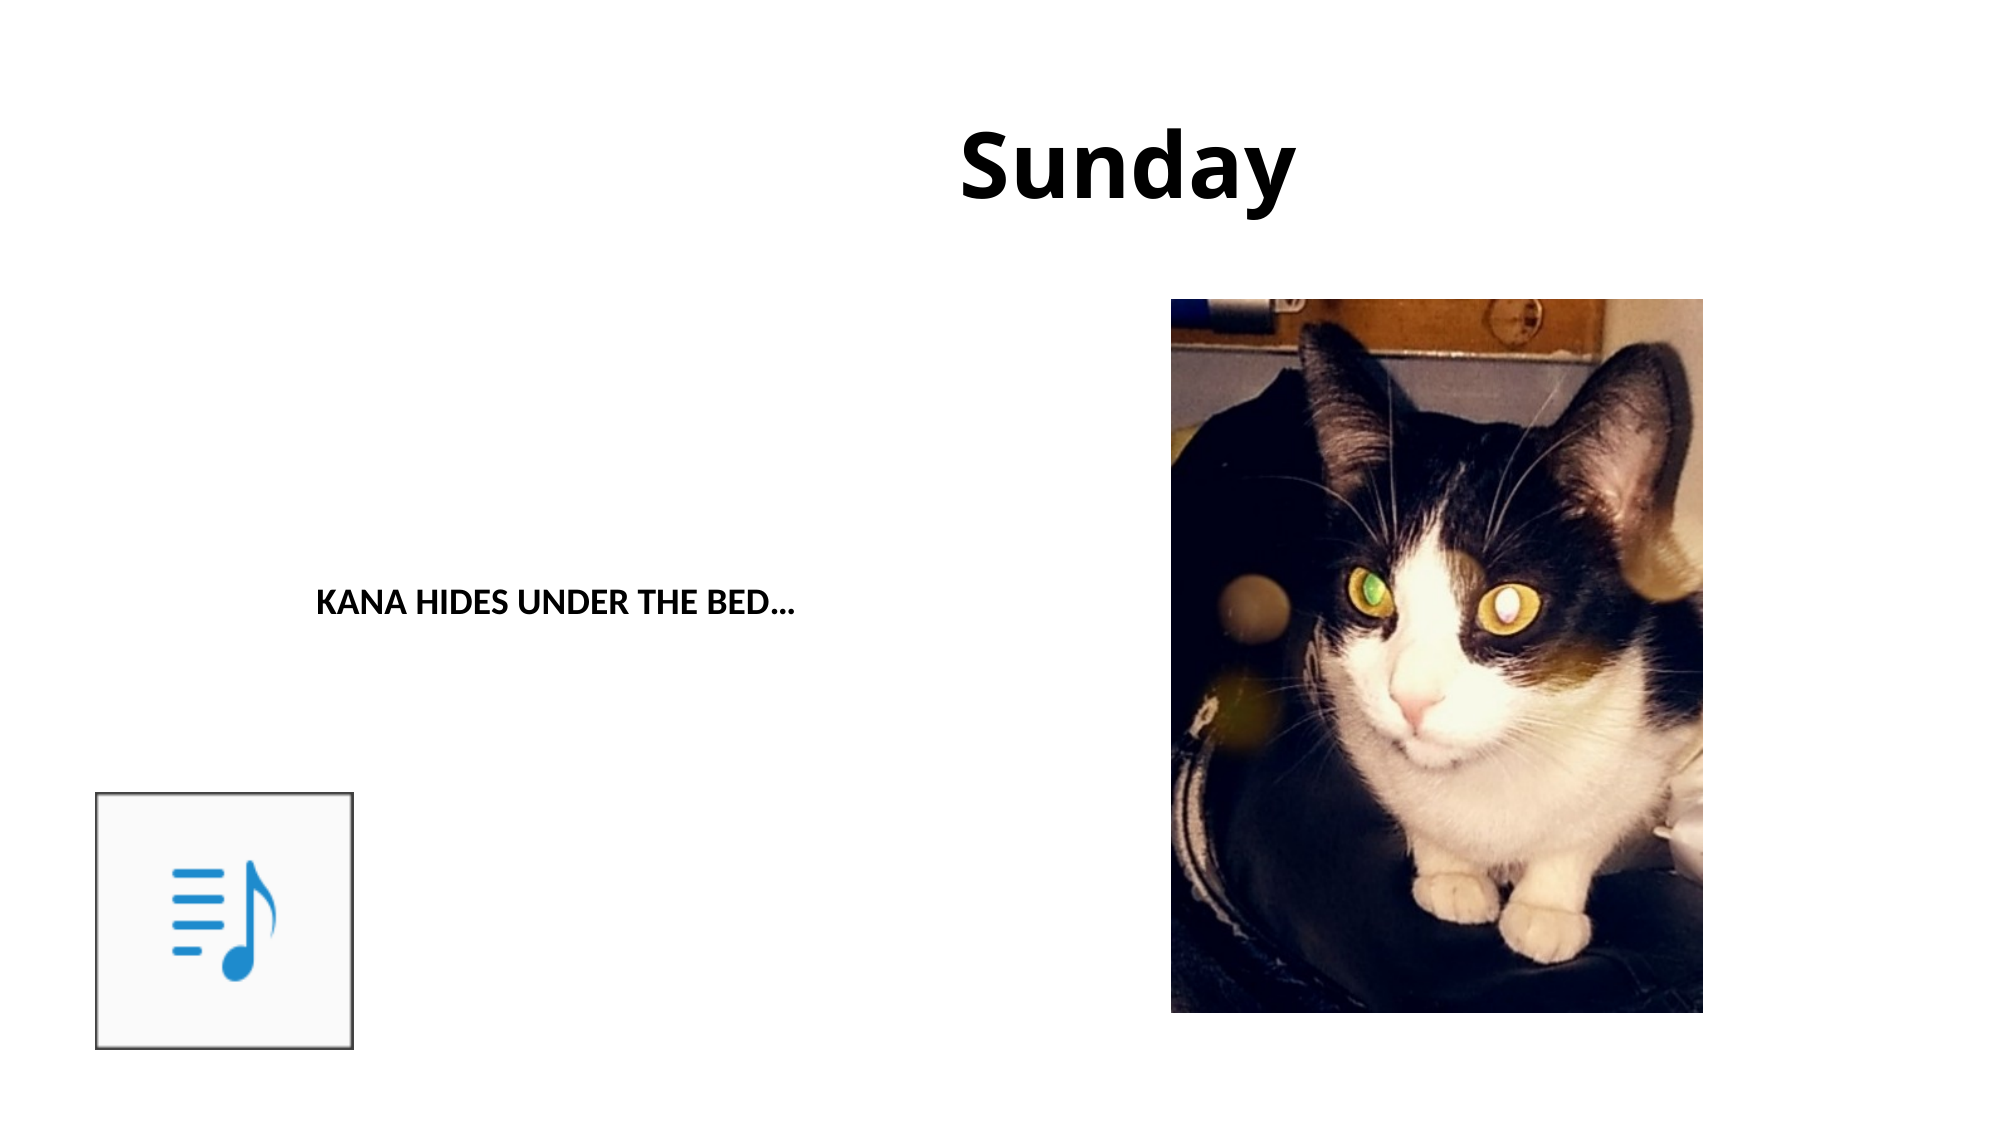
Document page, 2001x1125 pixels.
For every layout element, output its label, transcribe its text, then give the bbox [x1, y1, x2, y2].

text_box Sunday [137, 59, 1863, 277]
text_box [94, 791, 355, 1052]
text_box KANA HIDES UNDER THE BED… [225, 299, 864, 989]
picture [1171, 299, 1703, 1013]
